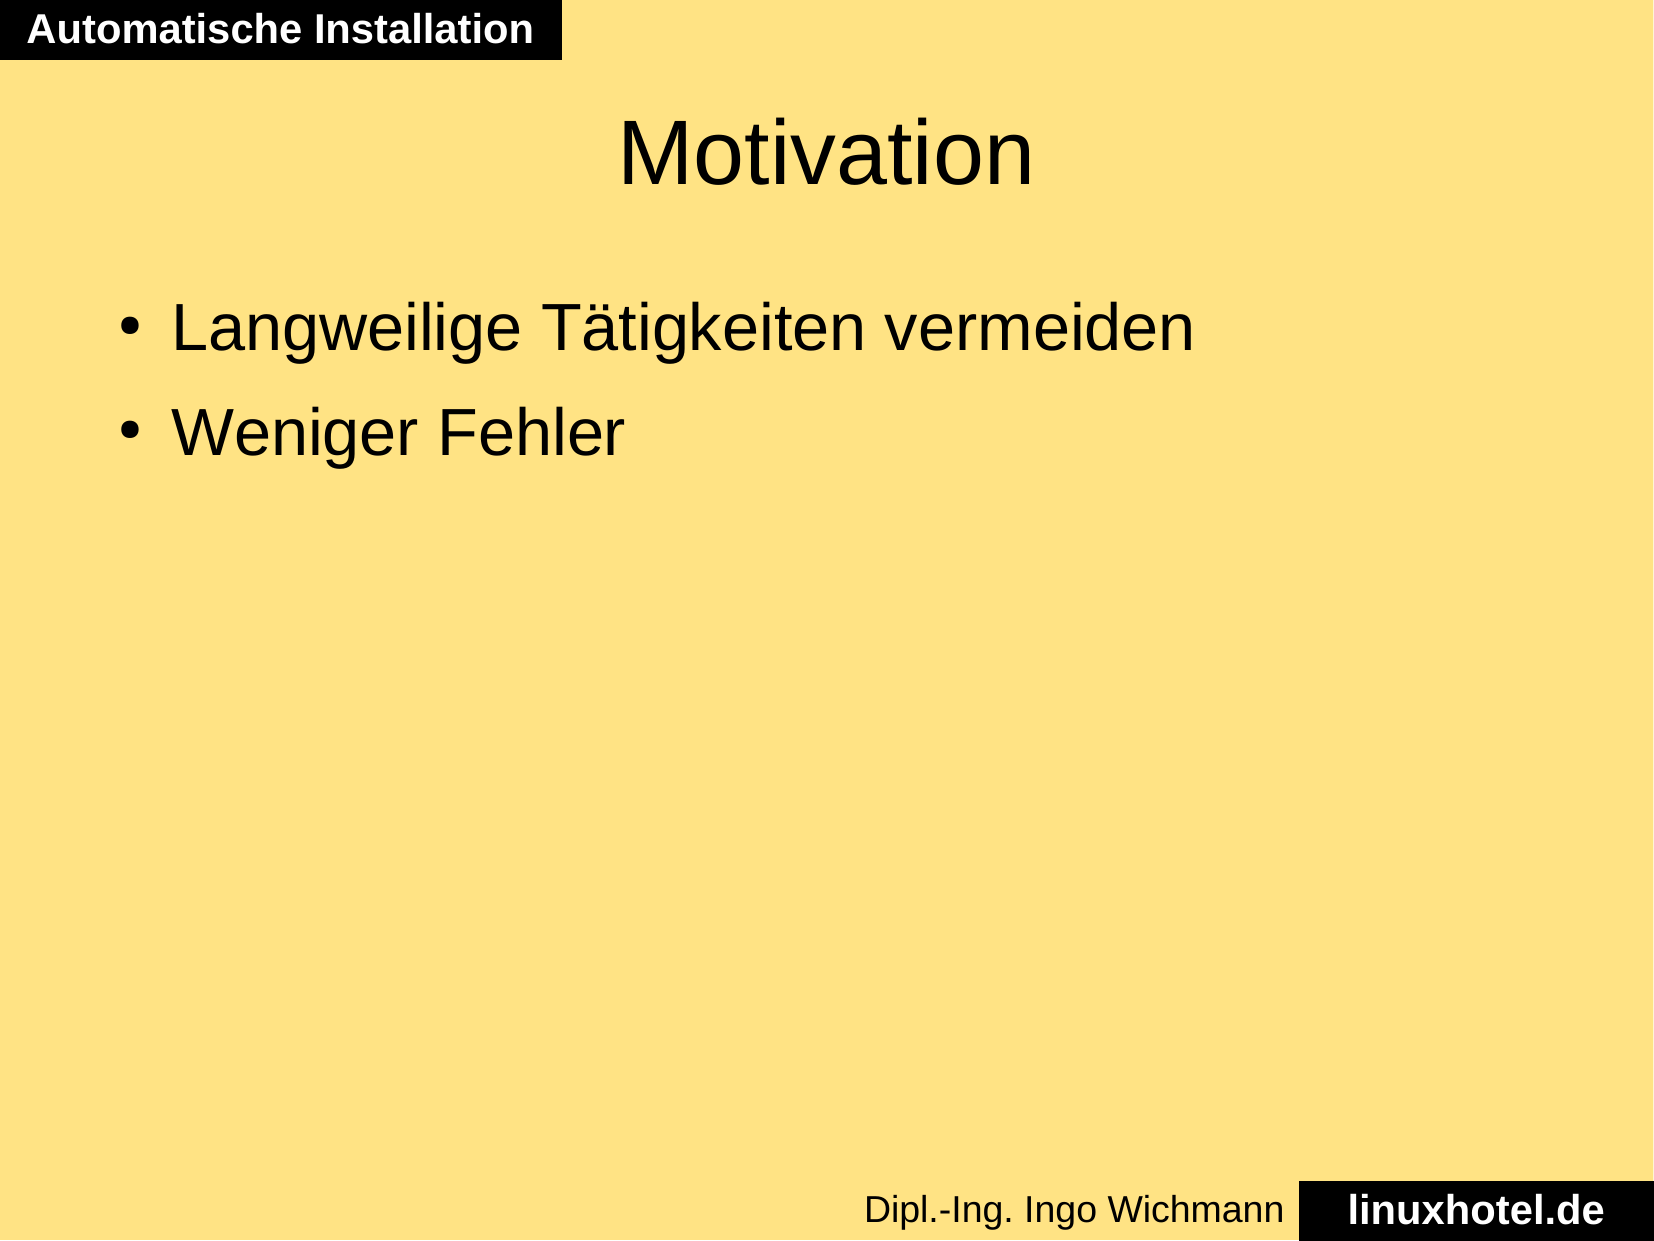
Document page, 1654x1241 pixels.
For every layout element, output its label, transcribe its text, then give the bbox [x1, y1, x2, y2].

text_box linuxhotel.de [1299, 1181, 1654, 1241]
list Langweilige Tätigkeiten vermeiden Weniger Fehler [82, 290, 1571, 1109]
text_box Dipl.-Ing. Ingo Wichmann [849, 1181, 1300, 1238]
title Motivation [82, 49, 1571, 257]
text_box Automatische Installation [0, 0, 562, 60]
